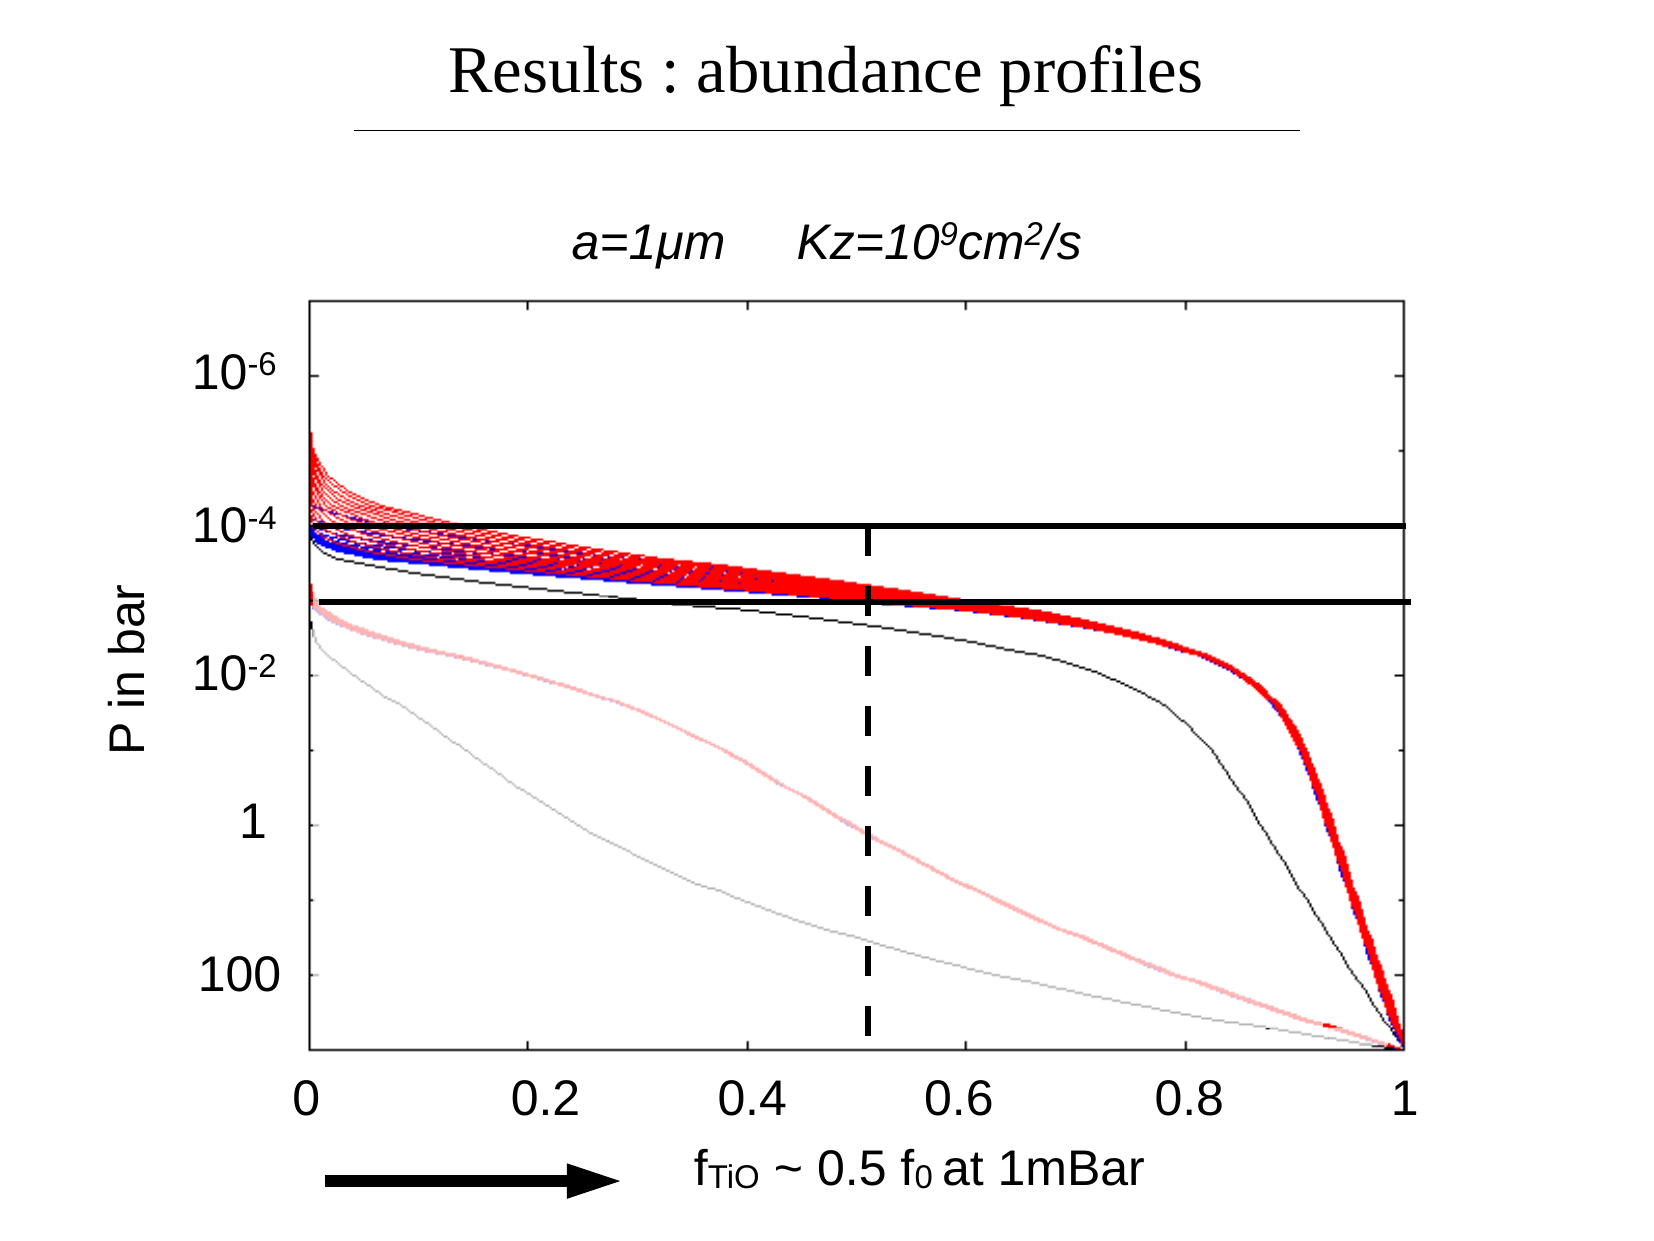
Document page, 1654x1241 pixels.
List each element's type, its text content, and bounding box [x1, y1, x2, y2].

text_box Results : abundance profiles [0, 25, 1654, 115]
text_box [312, 584, 1388, 1046]
text_box 10-6 [177, 336, 296, 409]
text_box 10-4 [177, 490, 296, 563]
text_box 100 [183, 939, 302, 1011]
text_box 0 [277, 1062, 355, 1134]
text_box 1 [224, 785, 302, 857]
text_box fTiO ~ 0.5 f0 at 1mBar [679, 1132, 1182, 1217]
text_box 0.6 [909, 1063, 1034, 1132]
text_box P in bar [91, 519, 163, 771]
text_box 0.2 [496, 1063, 621, 1134]
text_box 1 [1375, 1063, 1501, 1134]
text_box 0.8 [1139, 1063, 1264, 1134]
text_box 0.4 [702, 1063, 827, 1132]
picture [118, 206, 1447, 1152]
text_box 10-2 [177, 637, 296, 711]
text_box a=1μm Kz=109cm2/s [413, 206, 1241, 279]
